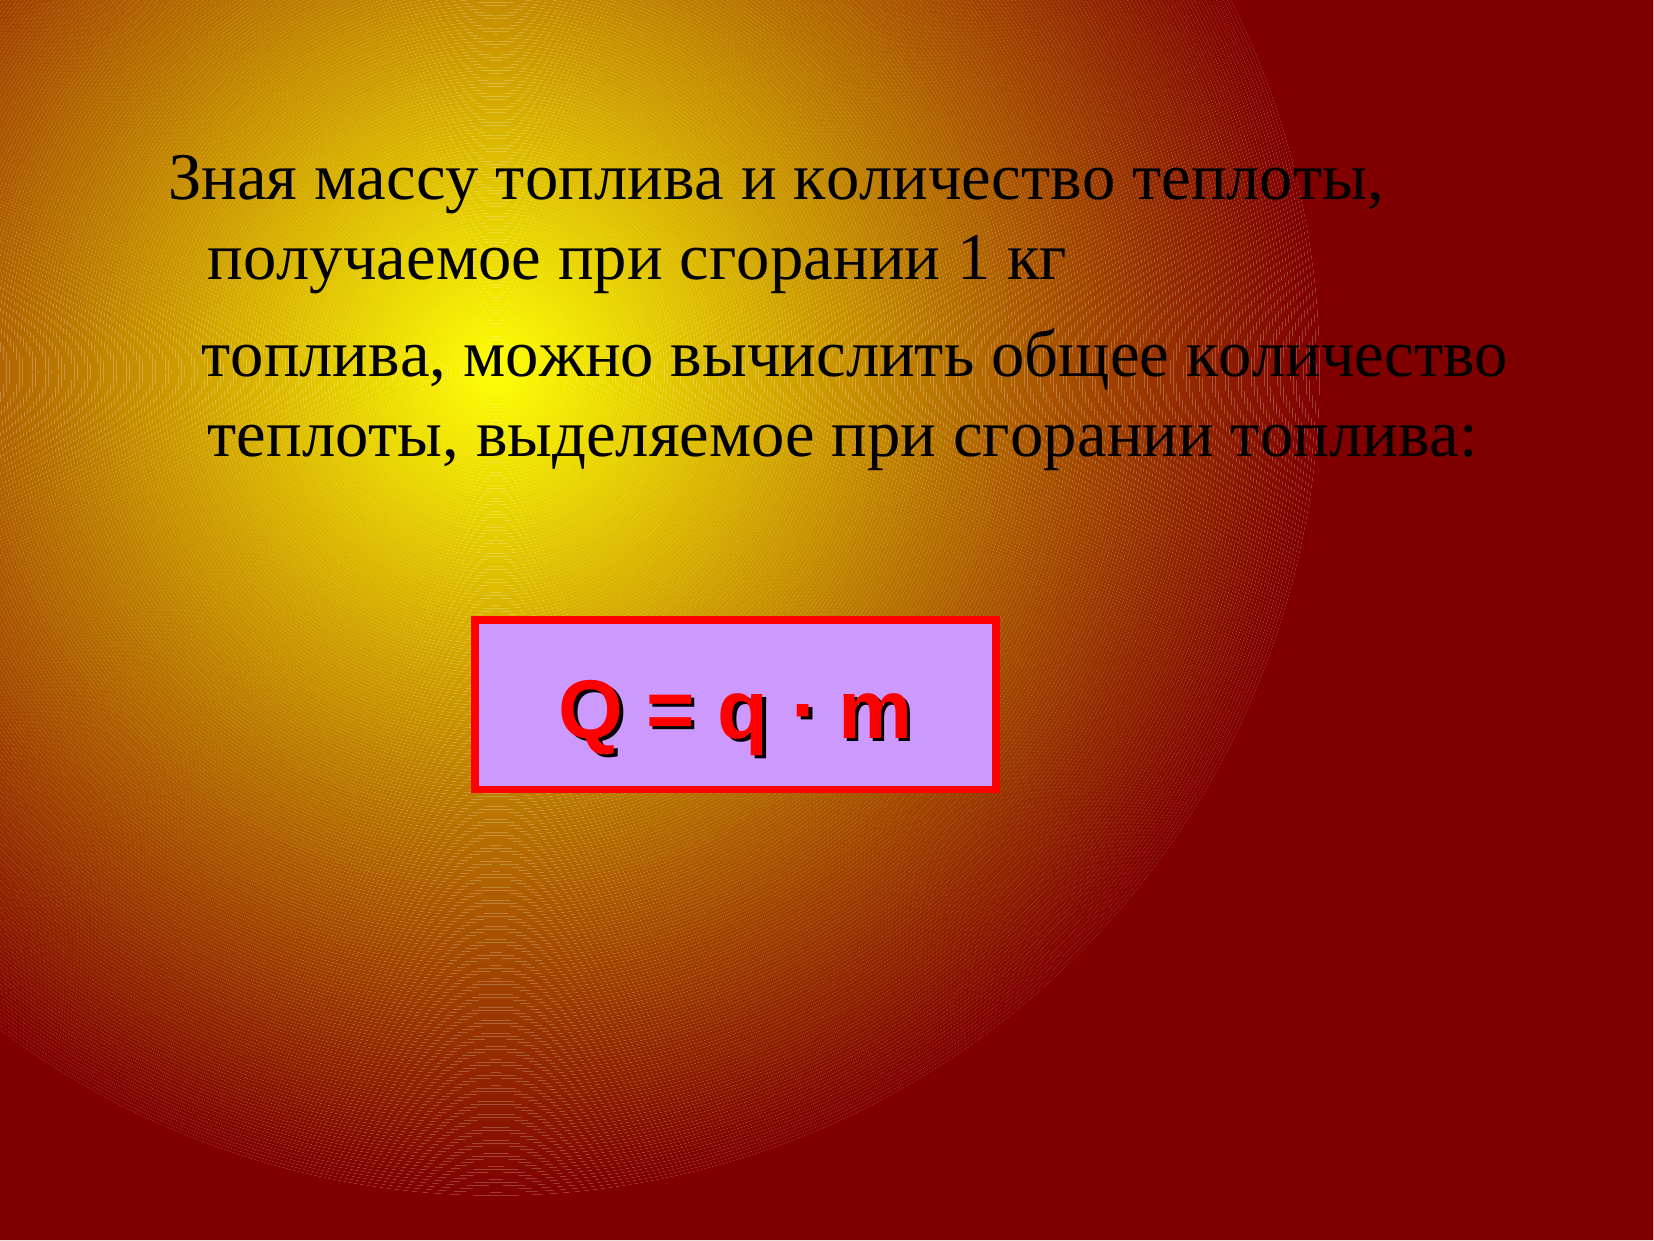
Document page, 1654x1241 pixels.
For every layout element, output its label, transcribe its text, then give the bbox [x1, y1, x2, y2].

text_box Q = q ∙ m [475, 620, 996, 790]
list Зная массу топлива и количество теплоты, получаемое при сгорании 1 кг топлива, можно вычислить общее количество теплоты, выделяемое при сгорании топлива: [136, 125, 1585, 883]
